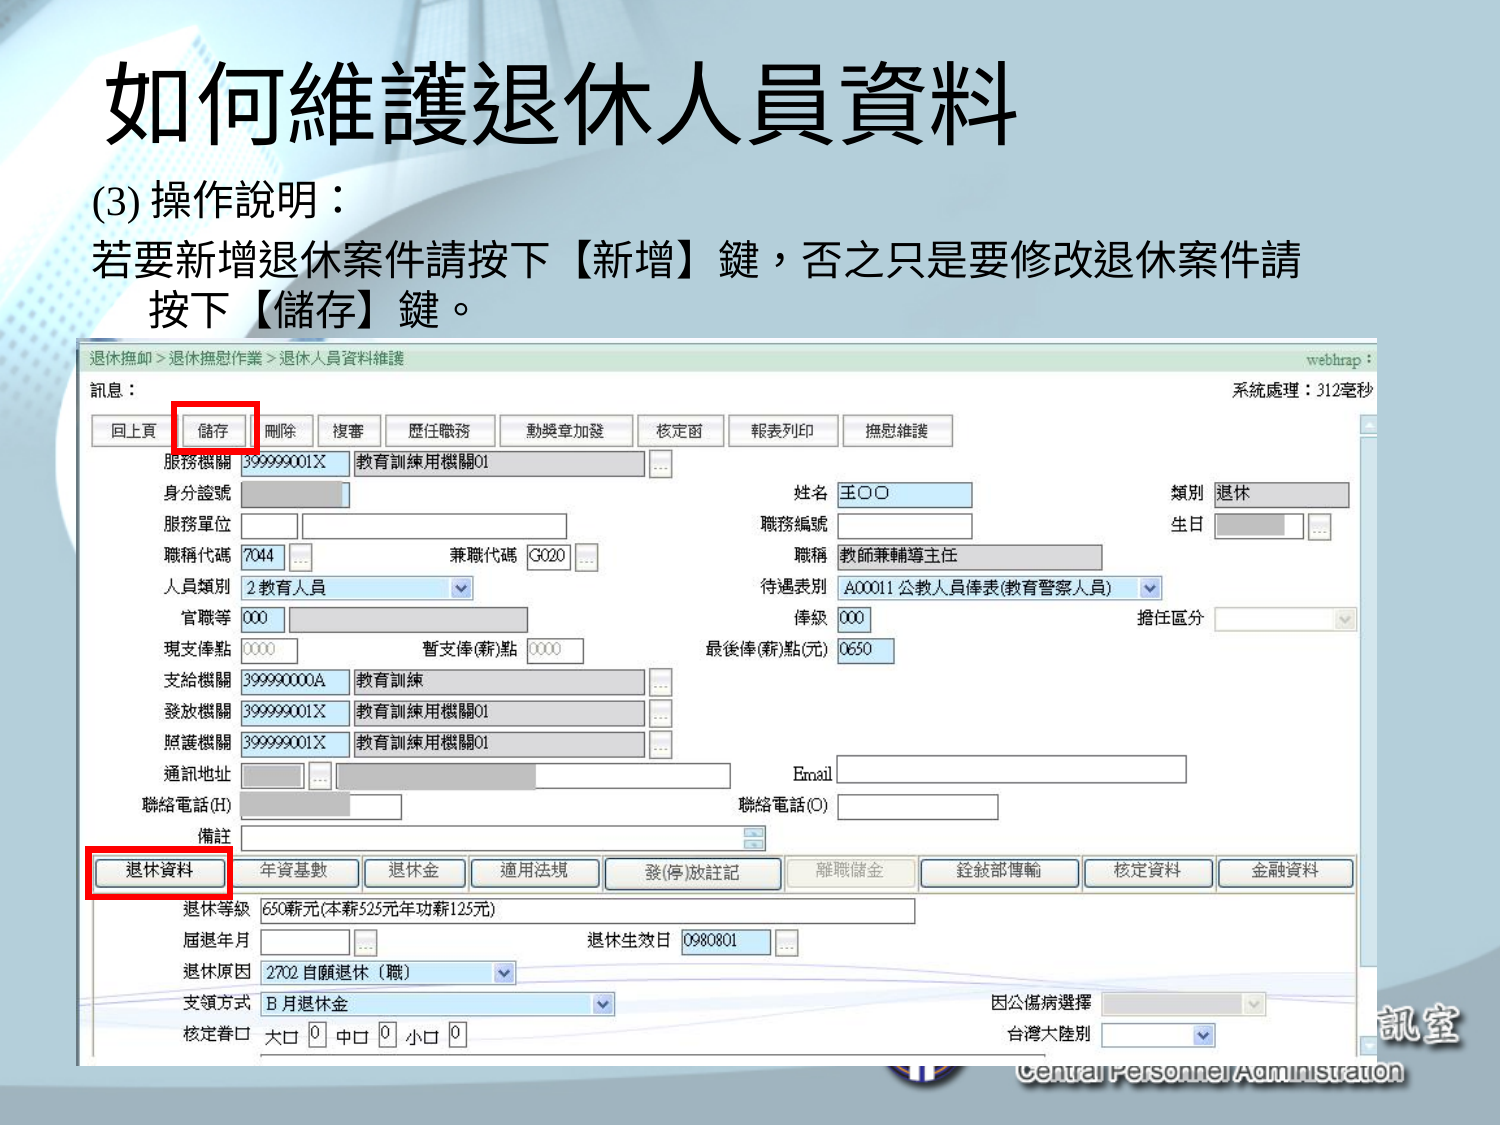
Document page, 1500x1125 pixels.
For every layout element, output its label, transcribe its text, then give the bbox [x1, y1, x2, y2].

title 如何維護退休人員資料 [88, 42, 1341, 161]
picture [0, 0, 1500, 1125]
list (3)操作說明： 若要新增退休案件請按下【新增】鍵，否之只是要修改退休案件請按下【儲存】鍵。 [76, 165, 1352, 841]
